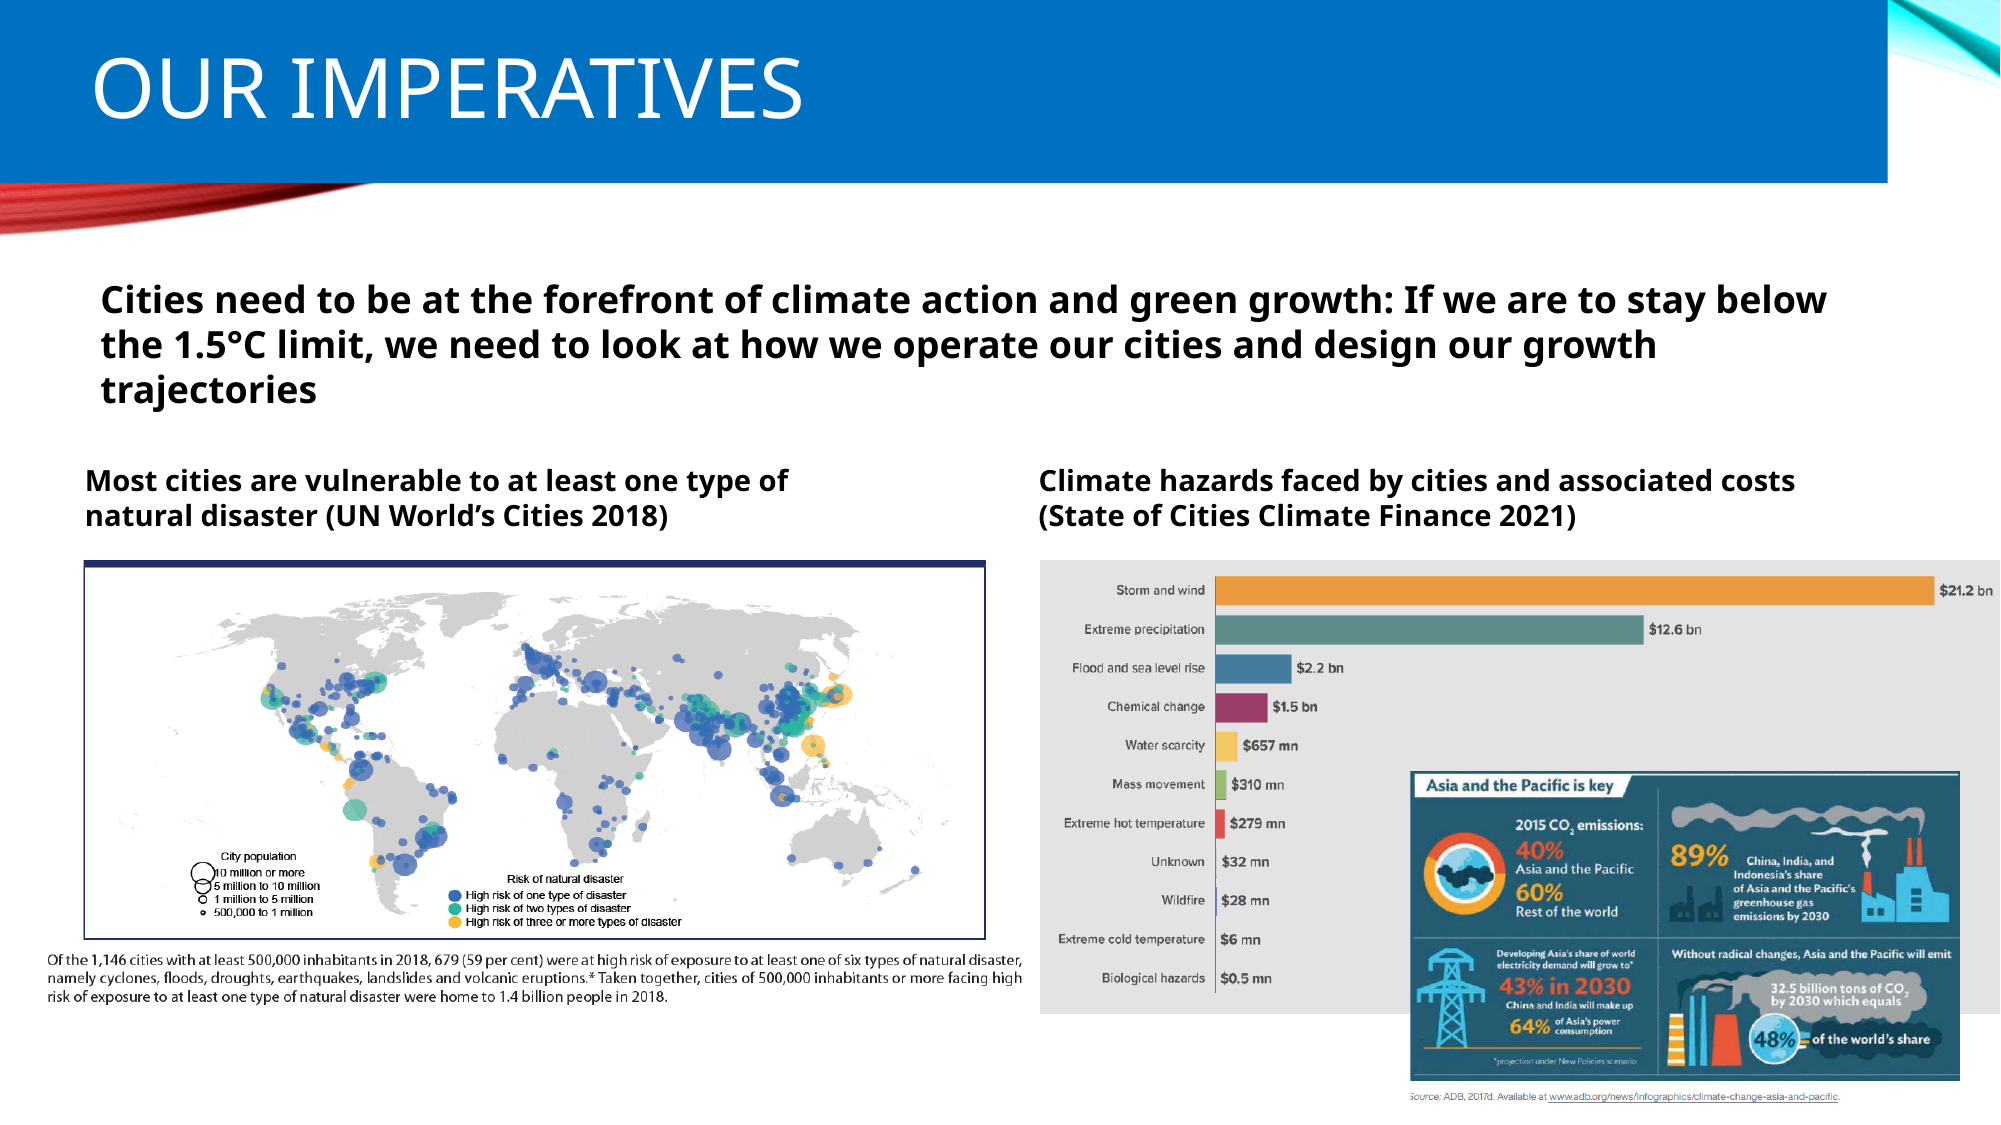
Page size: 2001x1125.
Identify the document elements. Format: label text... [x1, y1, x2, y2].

text_box Climate hazards faced by cities and associated costs (State of Cities Climate Finance 2021) [1023, 454, 1823, 541]
text_box Most cities are vulnerable to at least one type of natural disaster (UN World’s Cities 2018) [69, 454, 815, 541]
title OUR imperatives [0, 0, 1888, 184]
picture [39, 560, 2000, 1111]
text_box Cities need to be at the forefront of climate action and green growth: If we are to stay below the 1.5°C limit, we need to look at how we operate our cities and design our growth trajectories [85, 268, 1888, 375]
